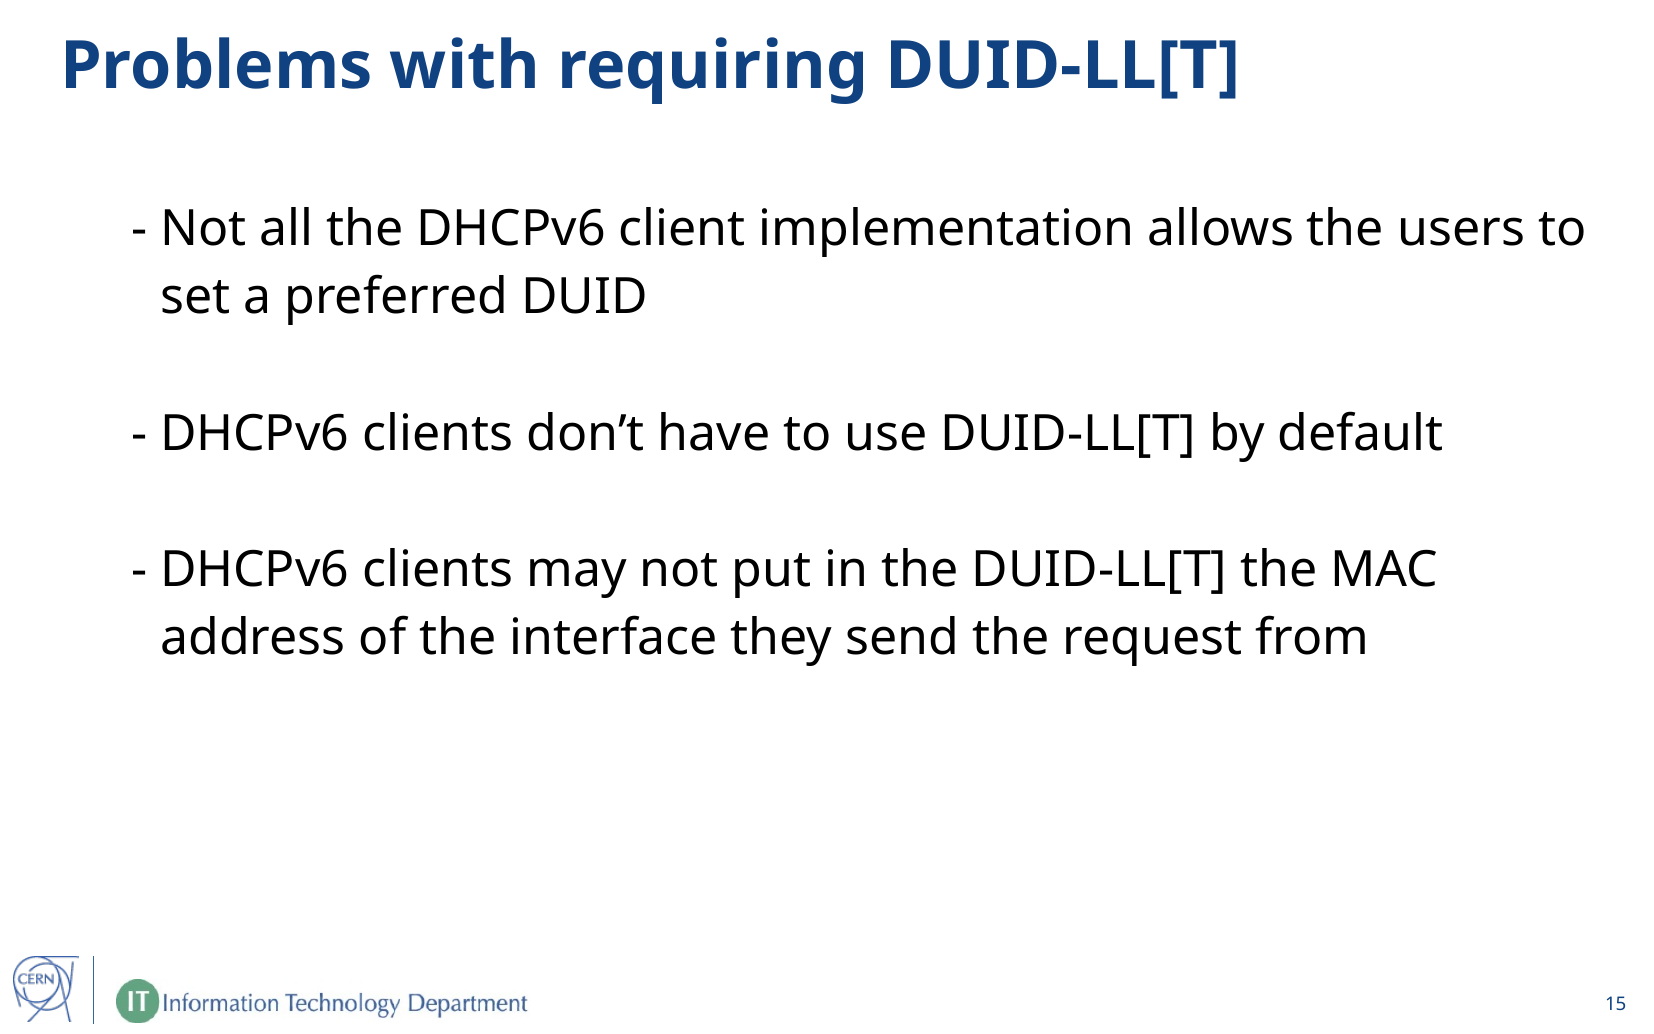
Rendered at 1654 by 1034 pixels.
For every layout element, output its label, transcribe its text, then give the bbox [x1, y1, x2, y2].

title Problems with requiring DUID-LL[T] [60, 0, 1528, 138]
text_box - Not all the DHCPv6 client implementation allows the users to set a preferred DUID - DHCPv6 clients don’t have to use DUID-LL[T] by default - DHCPv6 clients may not put in the DUID-LL[T] the MAC address of the interface they send the request from [116, 184, 1606, 1034]
picture [13, 956, 79, 1032]
